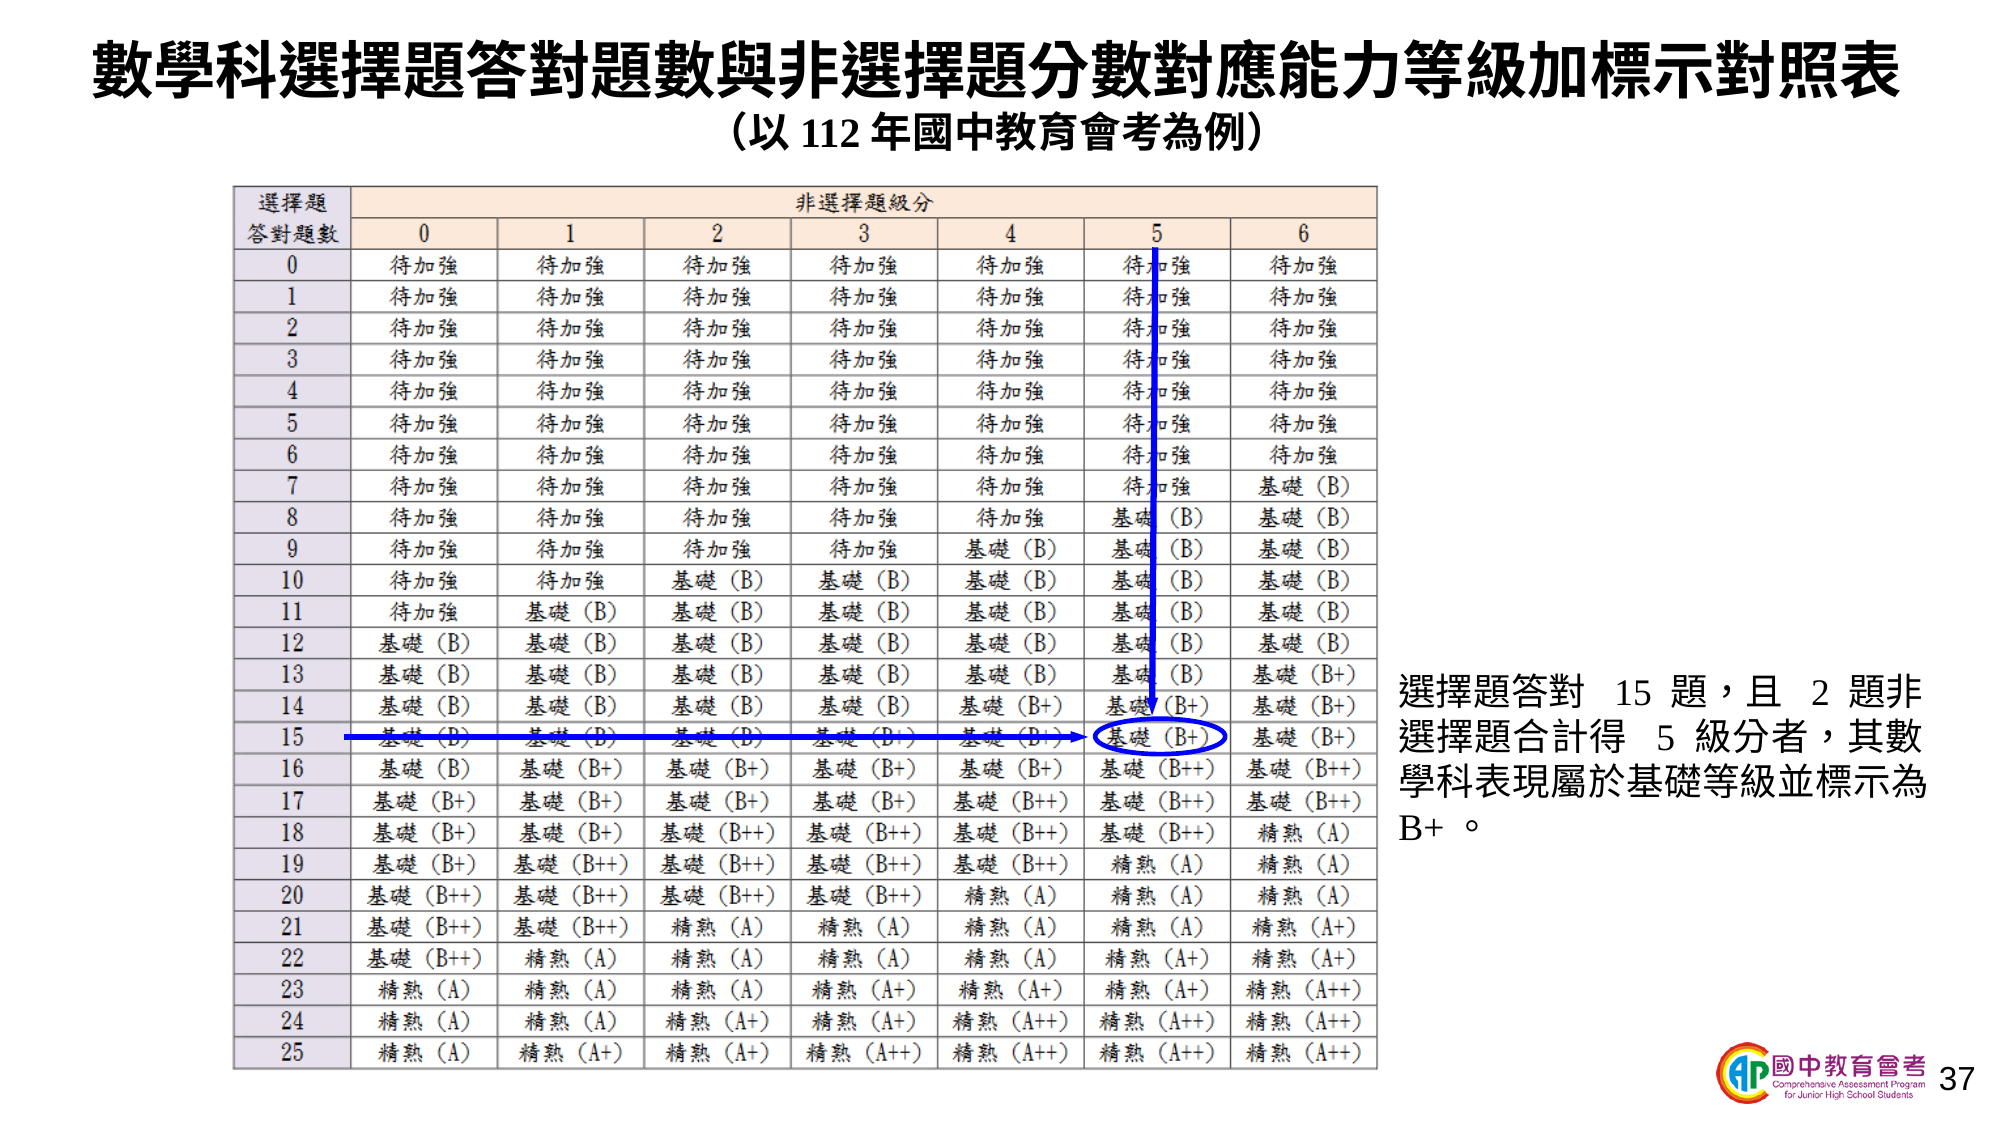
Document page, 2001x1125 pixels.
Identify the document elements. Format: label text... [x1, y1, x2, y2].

text_box 37 [1923, 1047, 2000, 1108]
text_box 選擇題答對 15 題，且 2 題非選擇題合計得 5 級分者，其數學科表現屬於基礎等級並標示為B+。 [1383, 660, 1954, 813]
title 數學科選擇題答對題數與非選擇題分數對應能力等級加標示對照表 （以112年國中教育會考為例） [0, 0, 1995, 187]
picture [230, 187, 1383, 1074]
